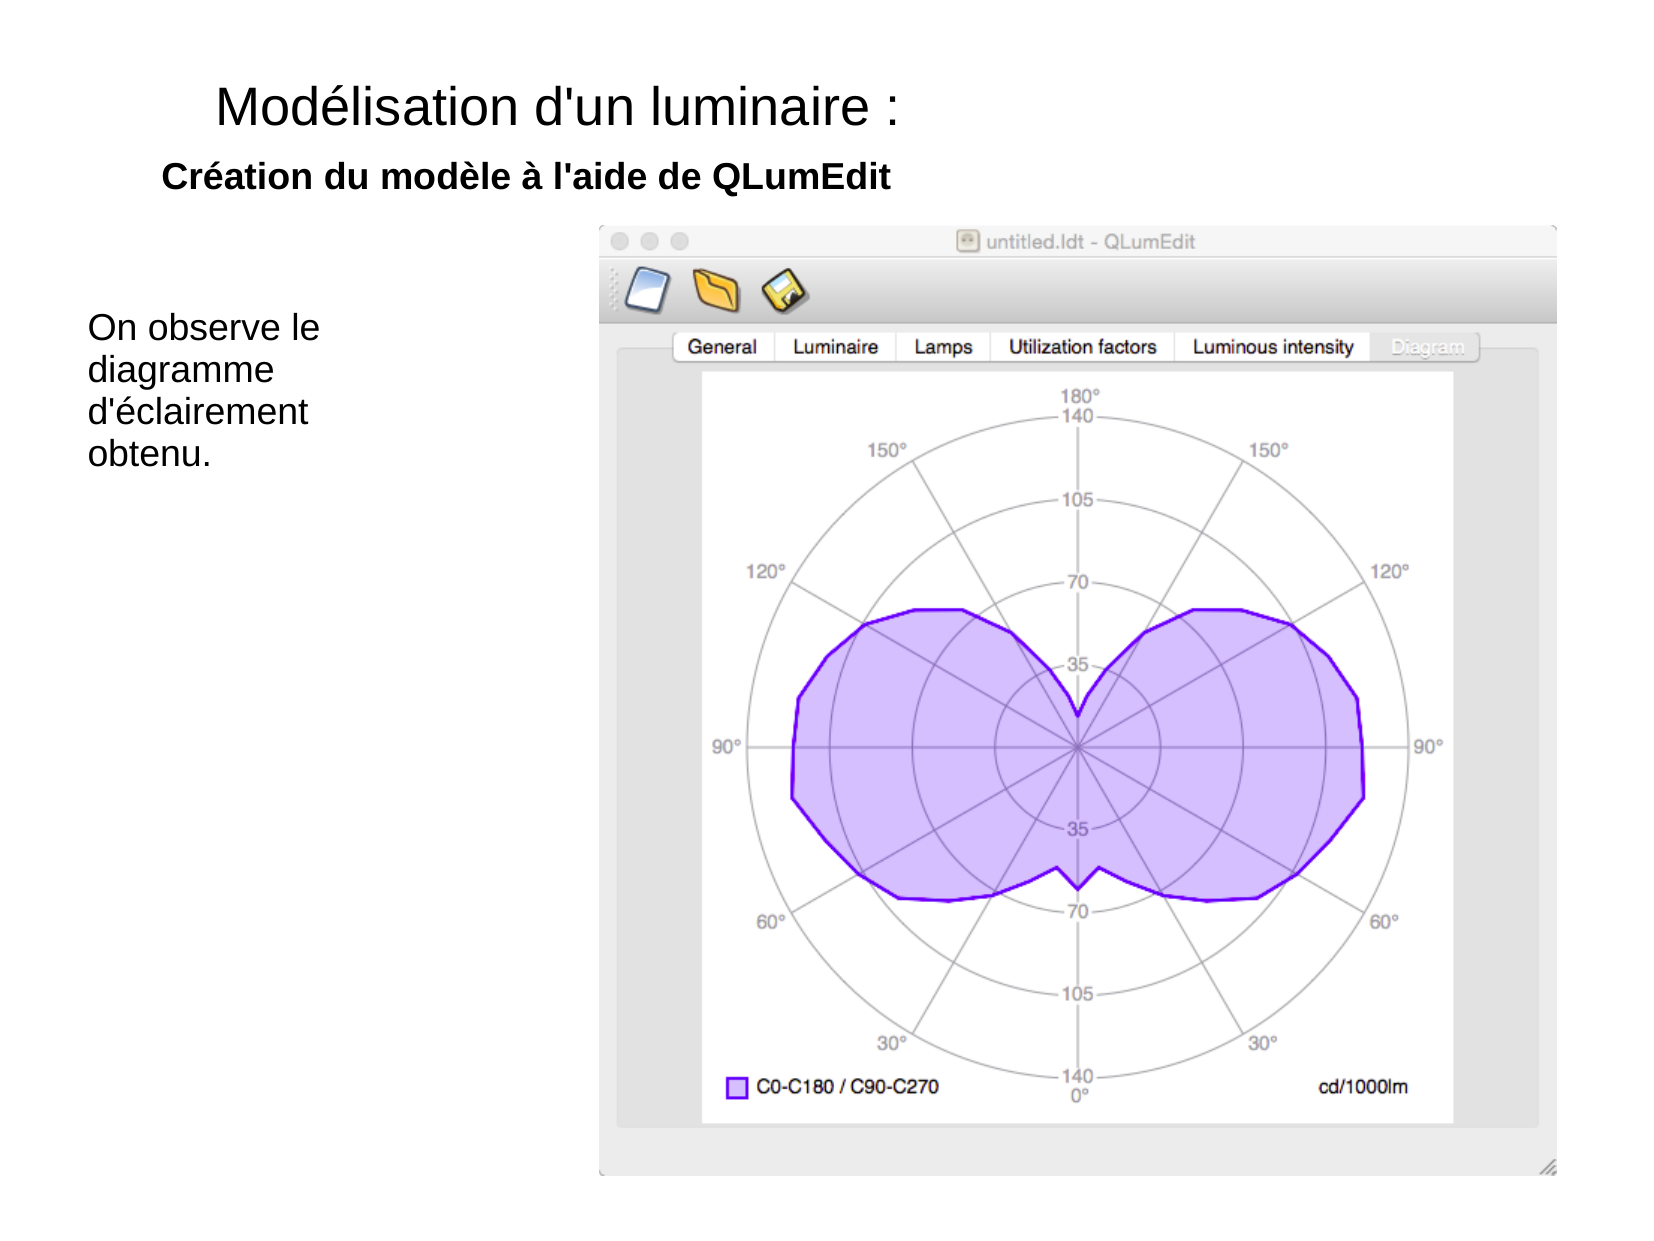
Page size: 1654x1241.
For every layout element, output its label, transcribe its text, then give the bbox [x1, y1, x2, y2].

text_box Modélisation d'un luminaire : [200, 68, 915, 145]
text_box On observe le diagramme d'éclairement obtenu. [72, 298, 445, 482]
text_box Création du modèle à l'aide de QLumEdit [146, 148, 1572, 226]
picture [599, 225, 1557, 1176]
